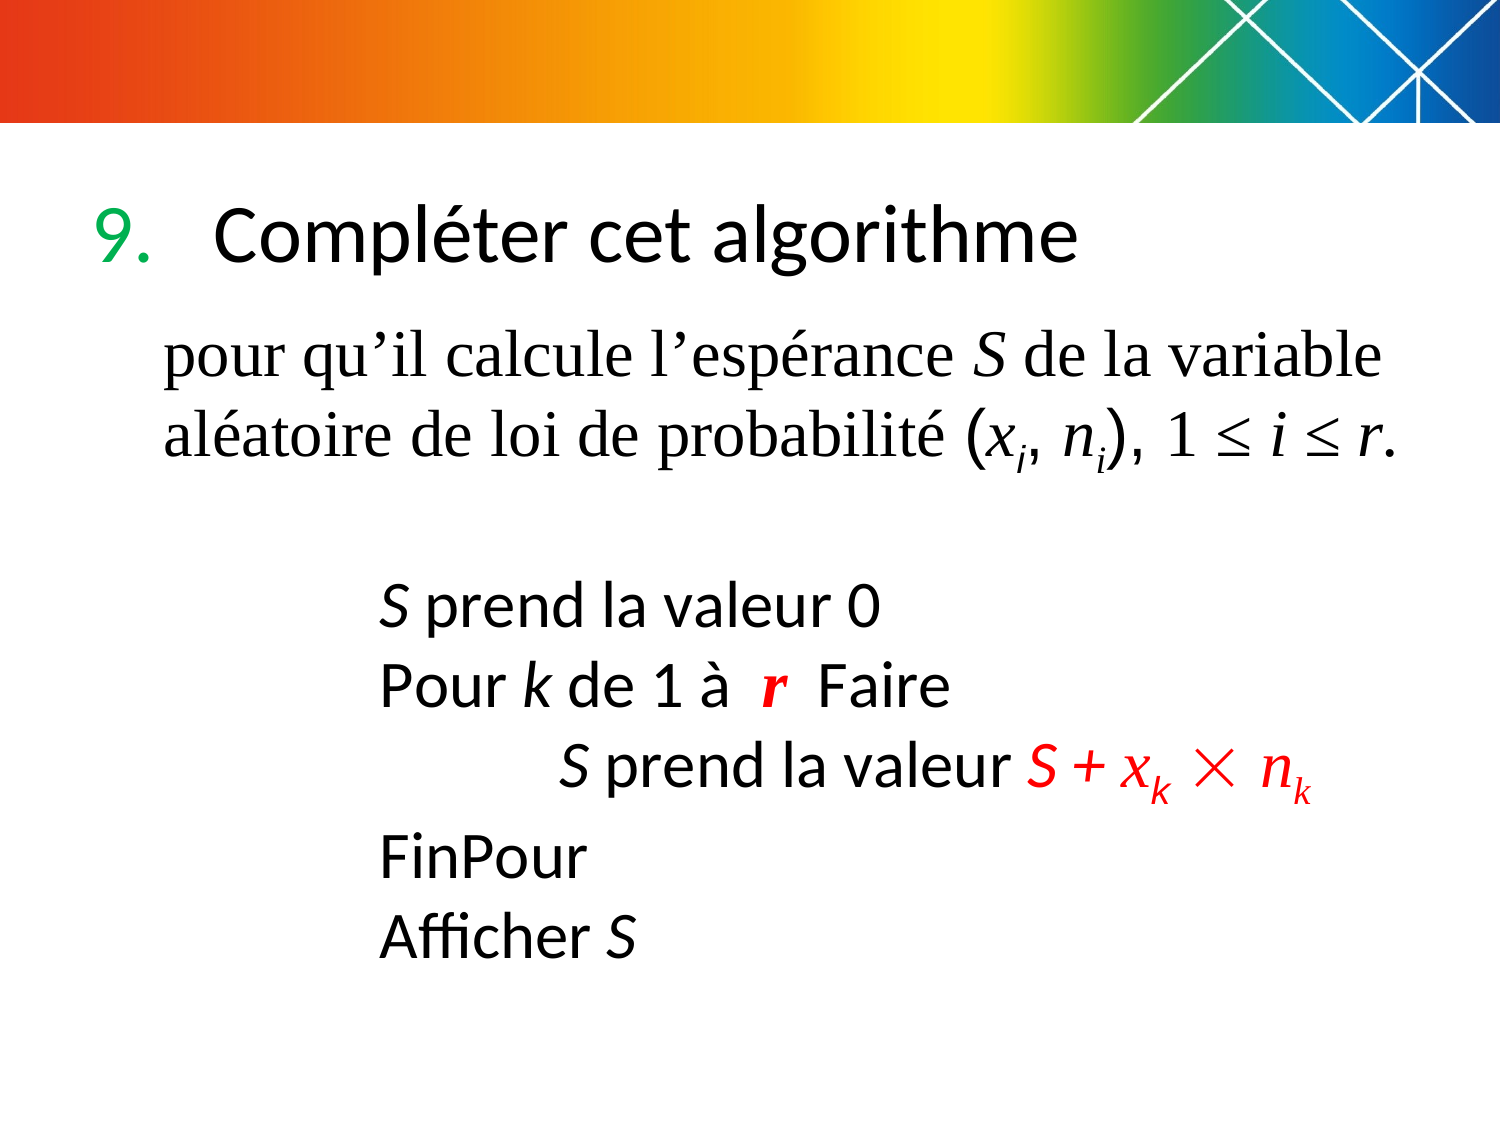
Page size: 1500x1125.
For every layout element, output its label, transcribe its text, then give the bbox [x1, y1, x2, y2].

picture [0, 0, 1359, 123]
text_box pour qu’il calcule l’espérance S de la variable aléatoire de loi de probabilité (xi, ni), 1 ≤ i ≤ r. S prend la valeur 0 Pour k de 1 à r Faire S prend la valeur S + xk  nk FinPour Afficher S [64, 302, 1459, 1060]
picture [1340, 0, 1500, 123]
title Compléter cet algorithme [76, 171, 1427, 302]
